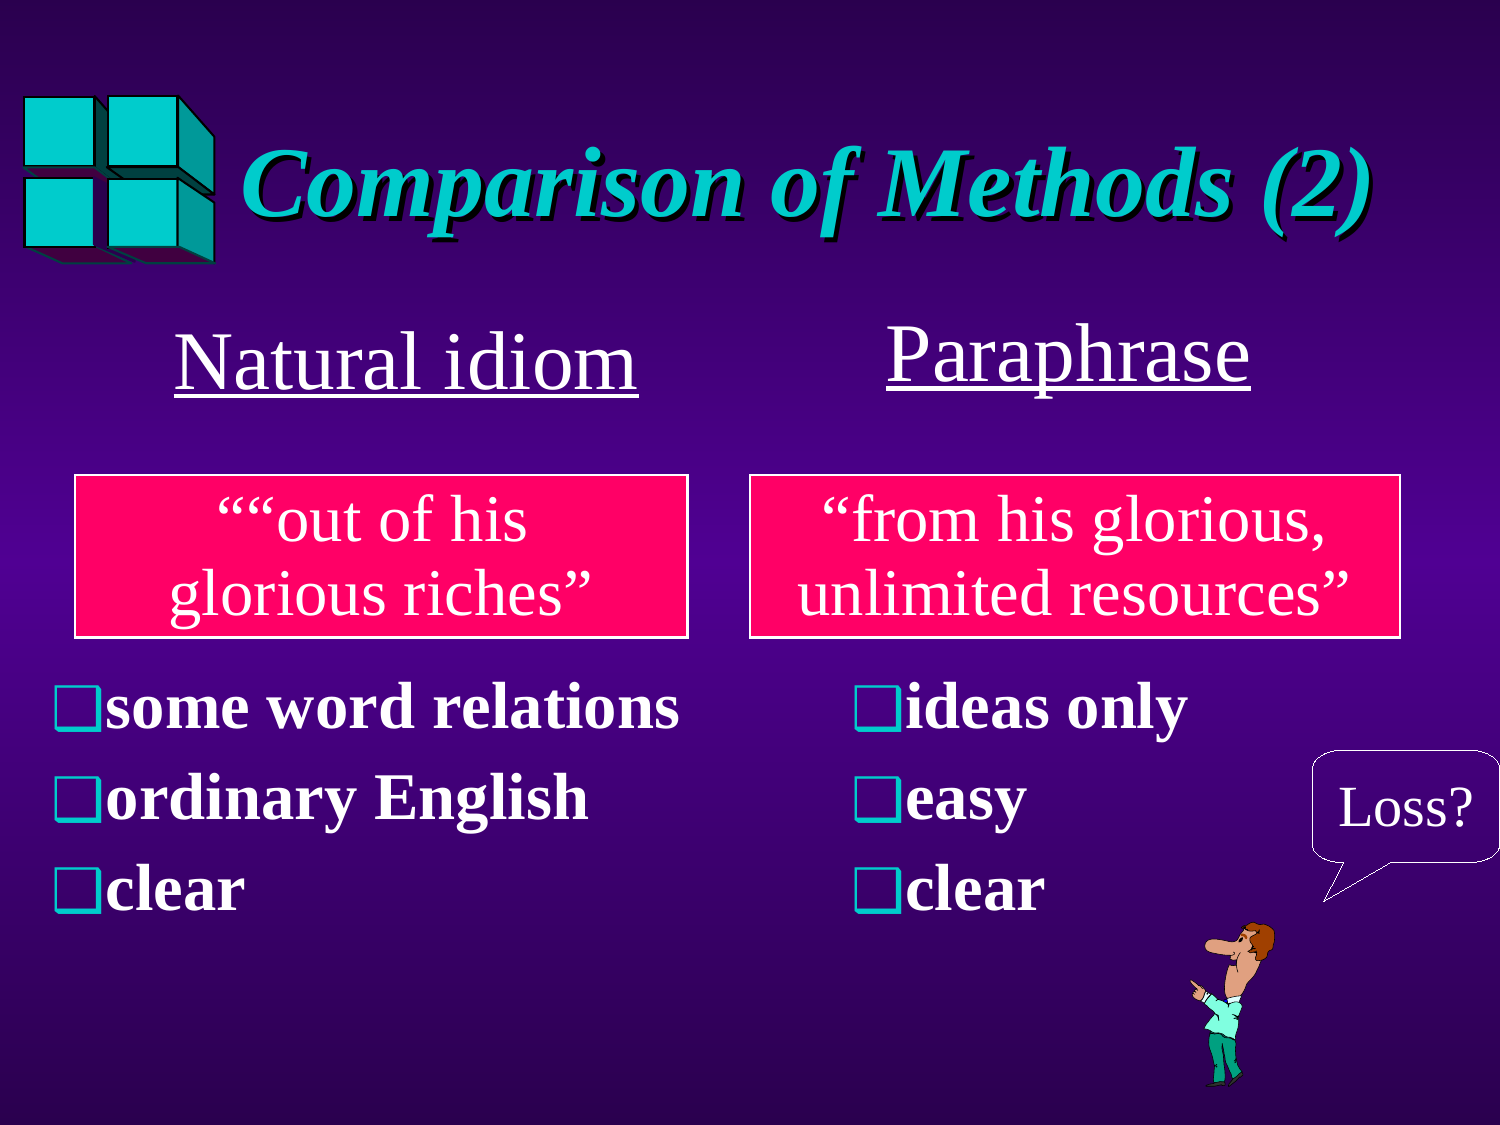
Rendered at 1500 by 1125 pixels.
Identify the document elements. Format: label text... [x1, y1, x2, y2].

text_box ““out of his glorious riches” [75, 474, 688, 638]
text_box Paraphrase [849, 299, 1288, 408]
text_box Loss? [1312, 750, 1500, 902]
text_box Natural idiom [150, 307, 663, 415]
title Comparison of Methods (2) [225, 78, 1426, 288]
text_box “from his glorious, unlimited resources” [749, 474, 1400, 638]
list some word relations ordinary English clear [37, 662, 801, 1026]
list ideas only easy clear [837, 662, 1388, 1088]
